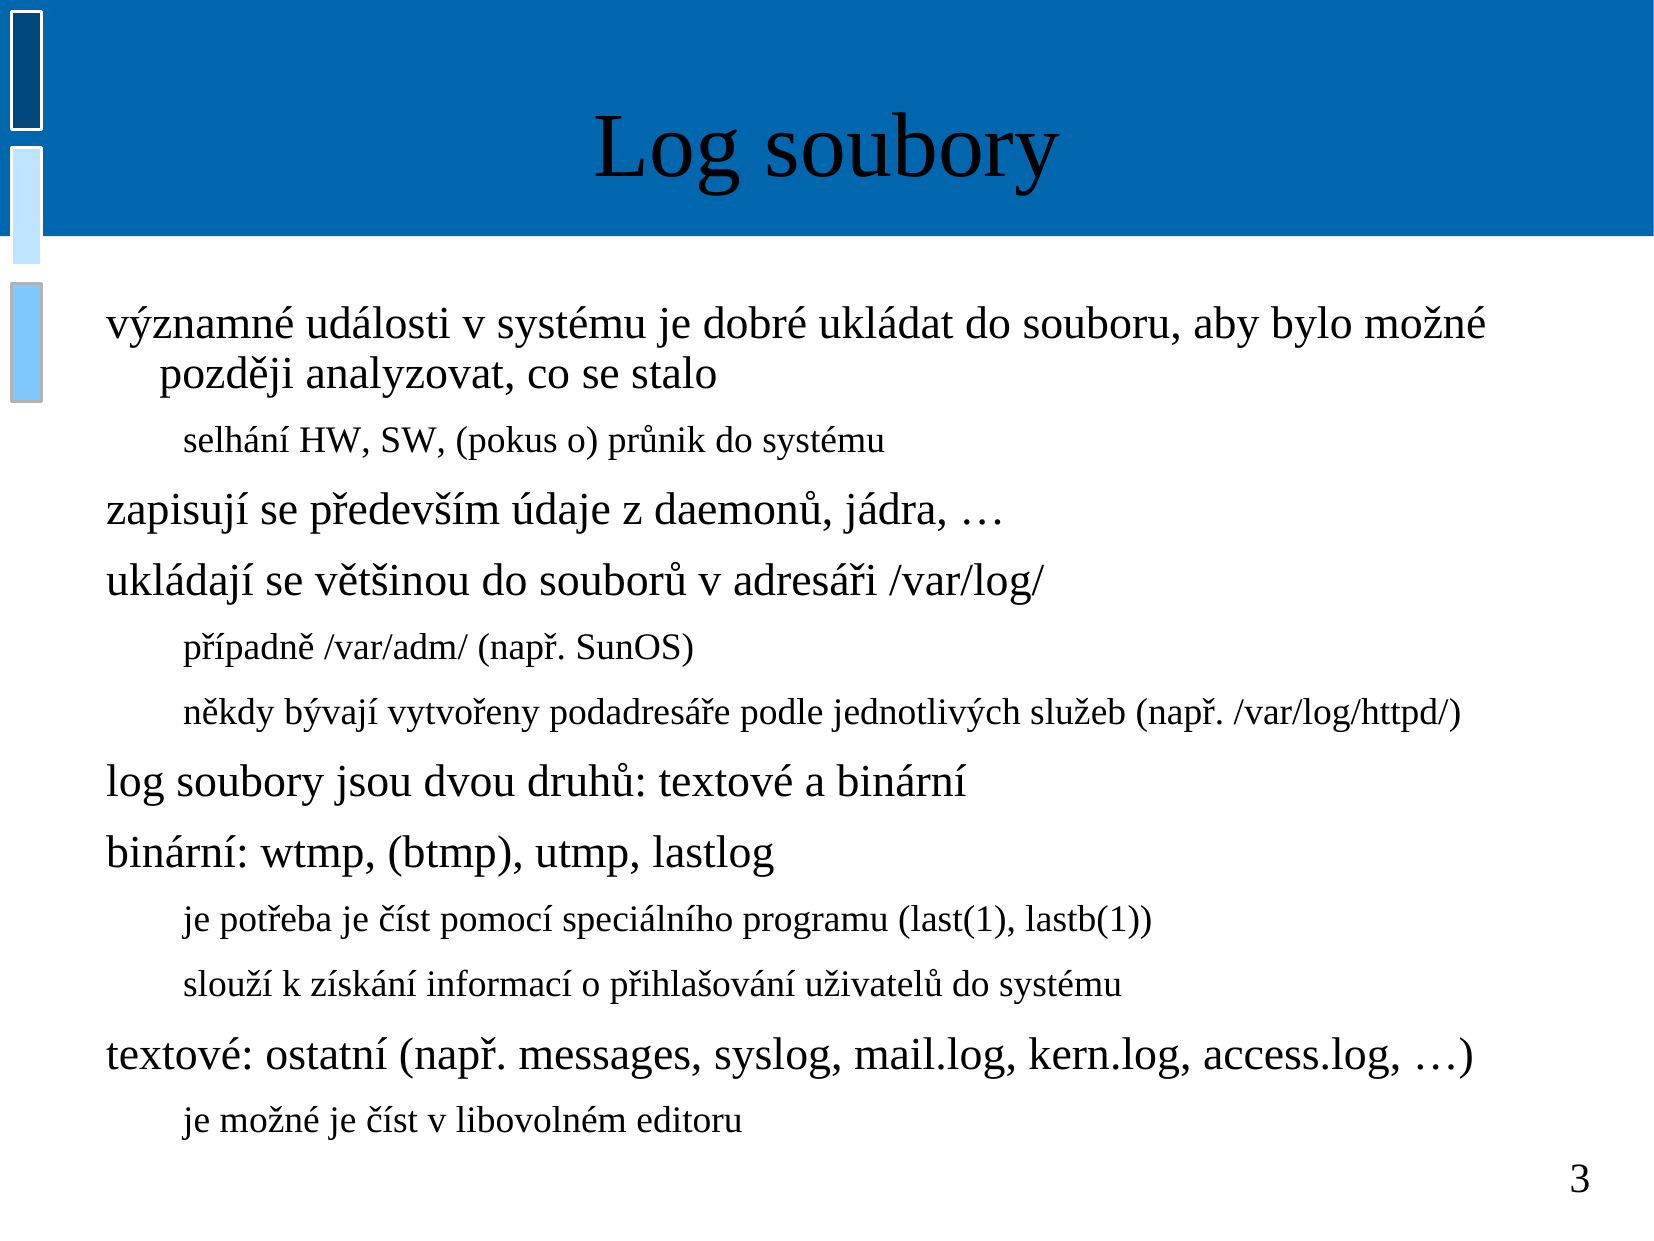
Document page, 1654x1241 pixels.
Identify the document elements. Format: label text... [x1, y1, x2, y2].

title Log soubory [121, 49, 1534, 243]
list významné události v systému je dobré ukládat do souboru, aby bylo možné později analyzovat, co se stalo selhání HW, SW, (pokus o) průnik do systému zapisují se především údaje z daemonů, jádra, … ukládají se většinou do souborů v adresáři /var/log/ případně /var/adm/ (např. SunOS) někdy bývají vytvořeny podadresáře podle jednotlivých služeb (např. /var/log/httpd/) log soubory jsou dvou druhů: textové a binární binární: wtmp, (btmp), utmp, lastlog je potřeba je číst pomocí speciálního programu (last(1), lastb(1)) slouží k získání informací o přihlašování uživatelů do systému textové: ostatní (např. messages, syslog, mail.log, kern.log, access.log, …) je možné je číst v libovolném editoru [88, 297, 1565, 1182]
